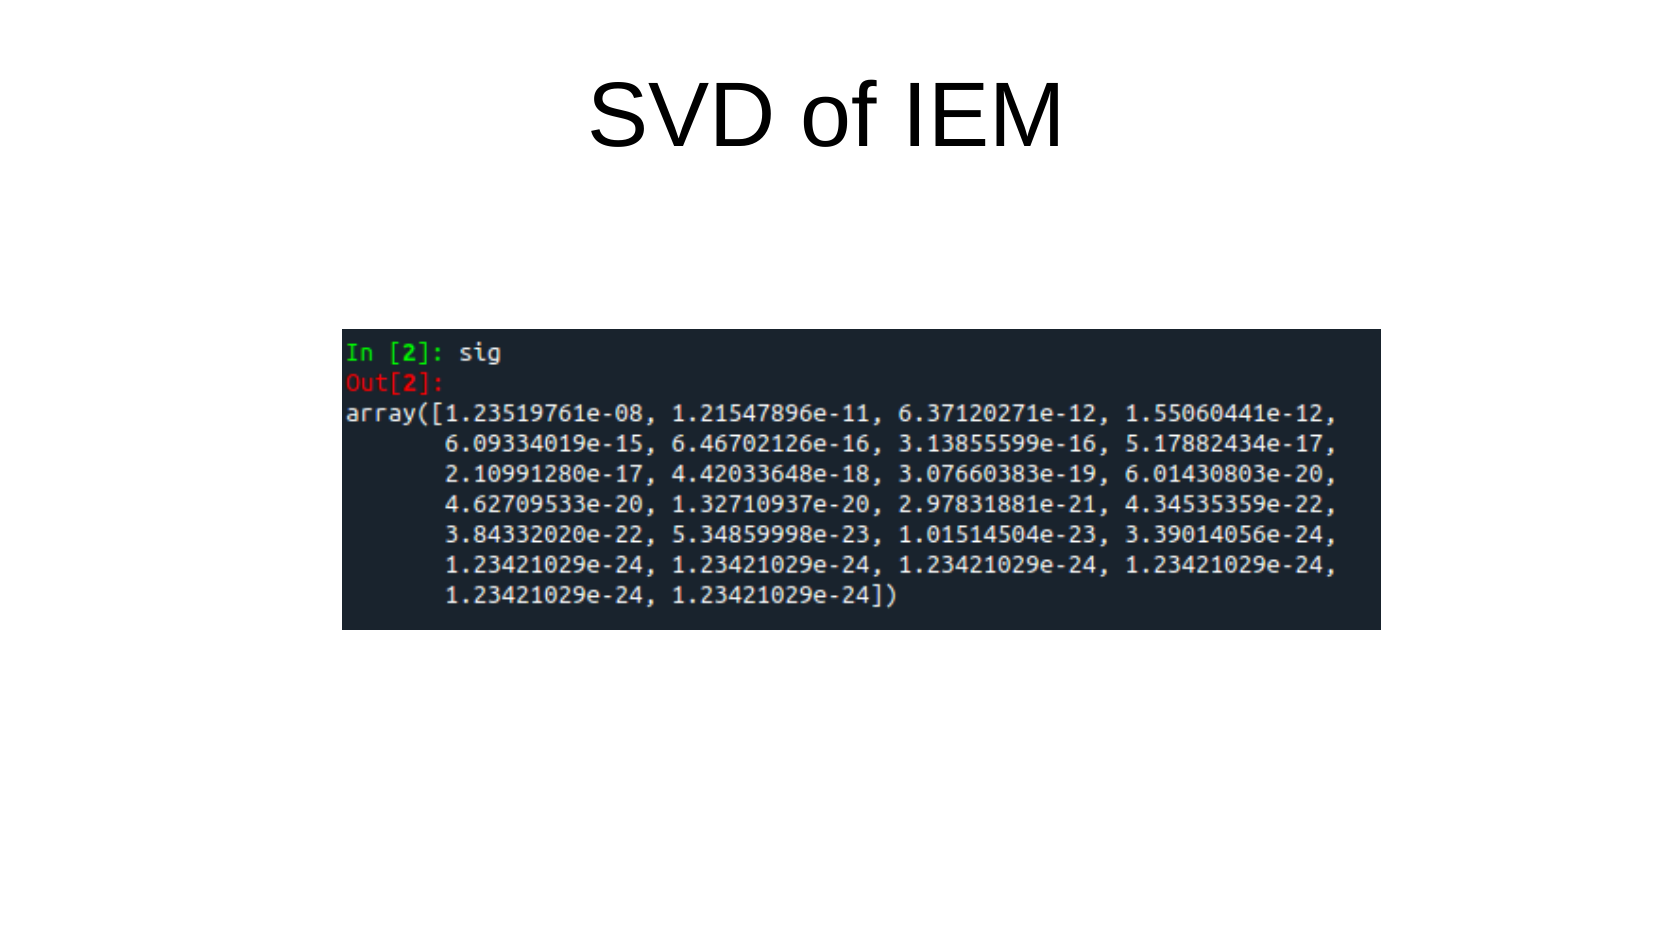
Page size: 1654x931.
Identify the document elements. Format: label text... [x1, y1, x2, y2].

picture [342, 329, 1381, 631]
title SVD of IEM [82, 37, 1571, 193]
